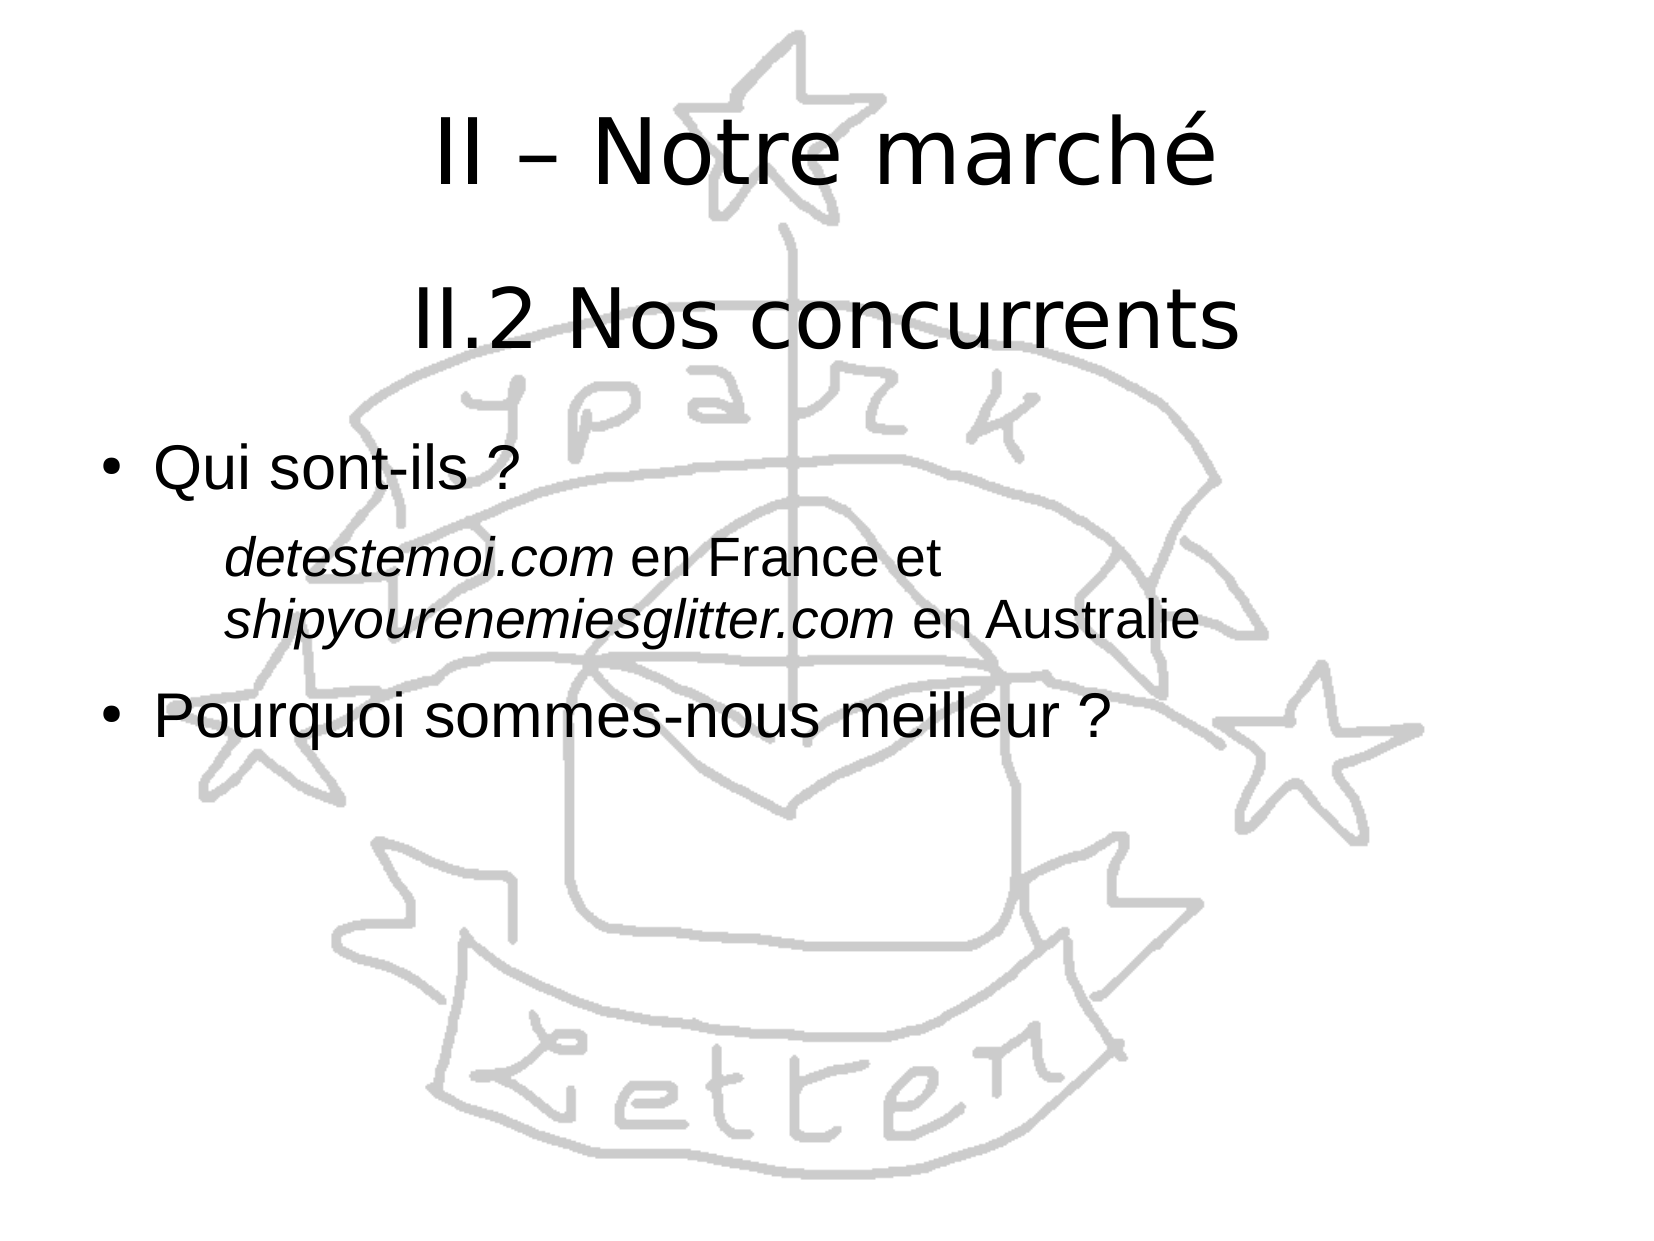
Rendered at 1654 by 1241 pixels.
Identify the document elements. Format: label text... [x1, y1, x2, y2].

picture [29, 361, 1648, 1241]
list Qui sont-ils ? detestemoi.com en France et shipyourenemiesglitter.com en Australie Pourquoi sommes-nous meilleur ? [82, 431, 1571, 1152]
title II – Notre marché [82, 49, 1571, 257]
text_box II.2 Nos concurrents [0, 263, 1654, 361]
picture [29, 11, 1648, 263]
